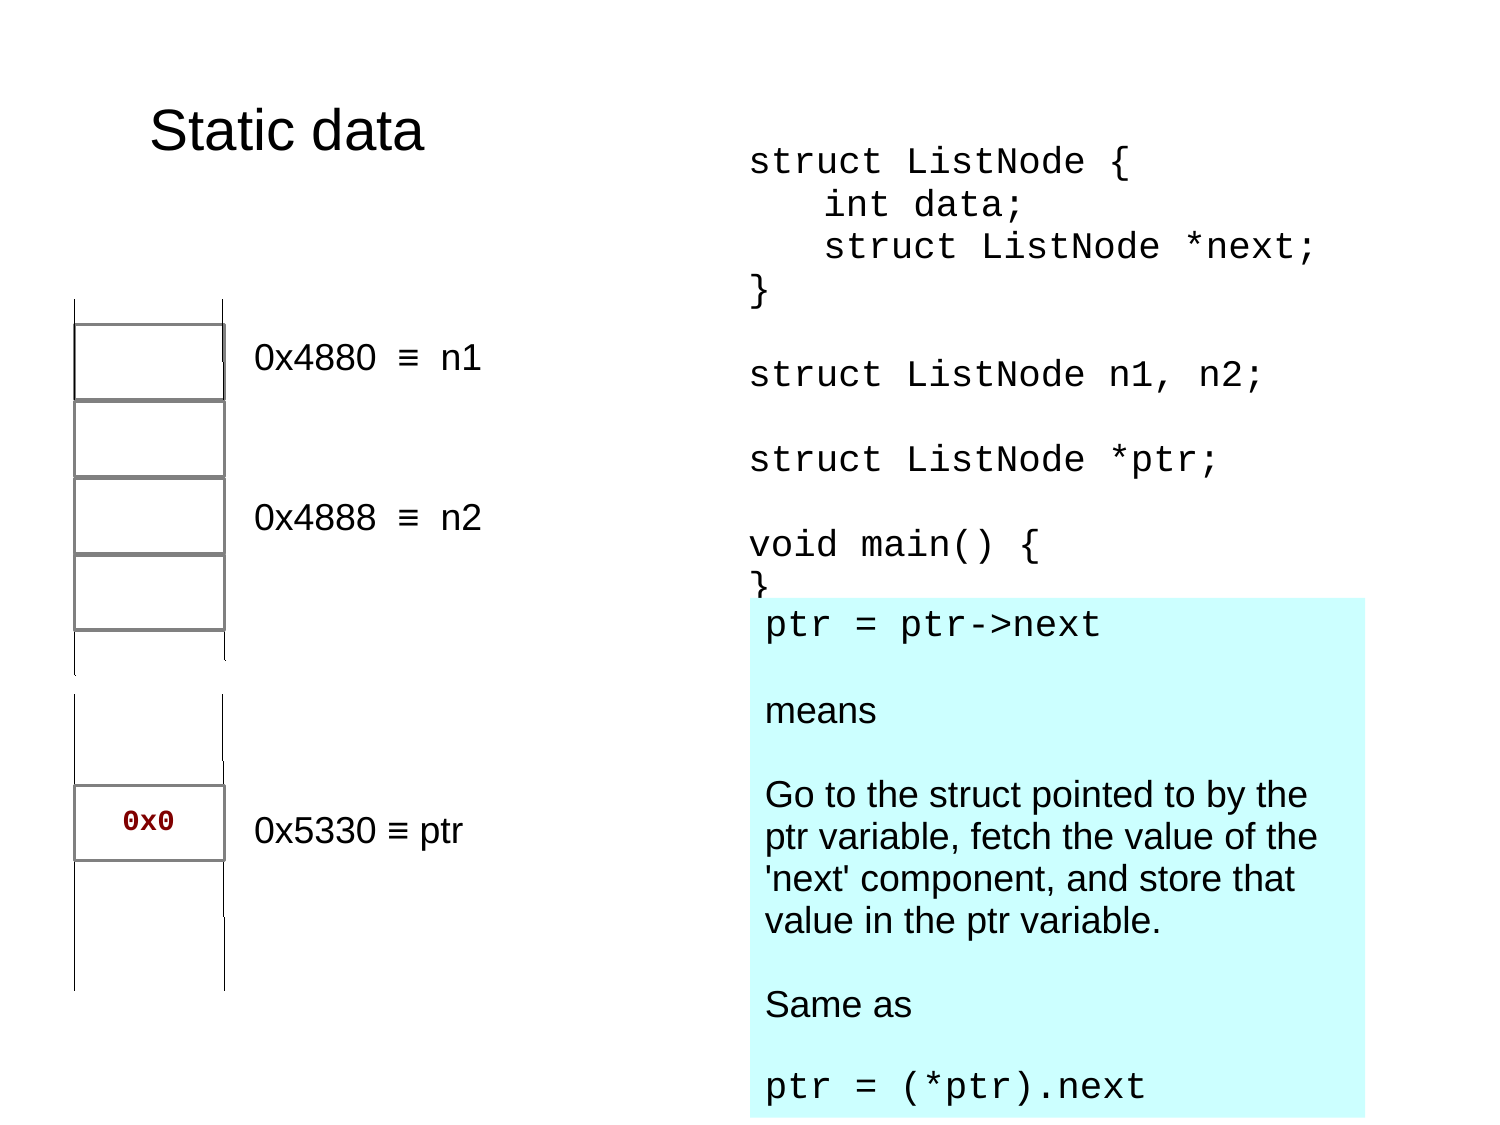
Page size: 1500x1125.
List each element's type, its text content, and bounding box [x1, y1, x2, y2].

text_box 0x4880 ≡ n1 [239, 329, 705, 389]
text_box 0x0 [74, 798, 223, 851]
text_box struct ListNode { int data; struct ListNode *next; } struct ListNode n1, n2; struct ListNode *ptr; void main() { } [733, 135, 1454, 563]
text_box ptr = ptr->next means Go to the struct pointed to by the ptr variable, fetch the value of the 'next' component, and store that value in the ptr variable. Same as ptr = (*ptr).next [750, 597, 1366, 1108]
text_box Static data [135, 90, 1156, 235]
text_box 0x5330 ≡ ptr [239, 801, 705, 862]
text_box 0x4888 ≡ n2 [239, 488, 705, 549]
